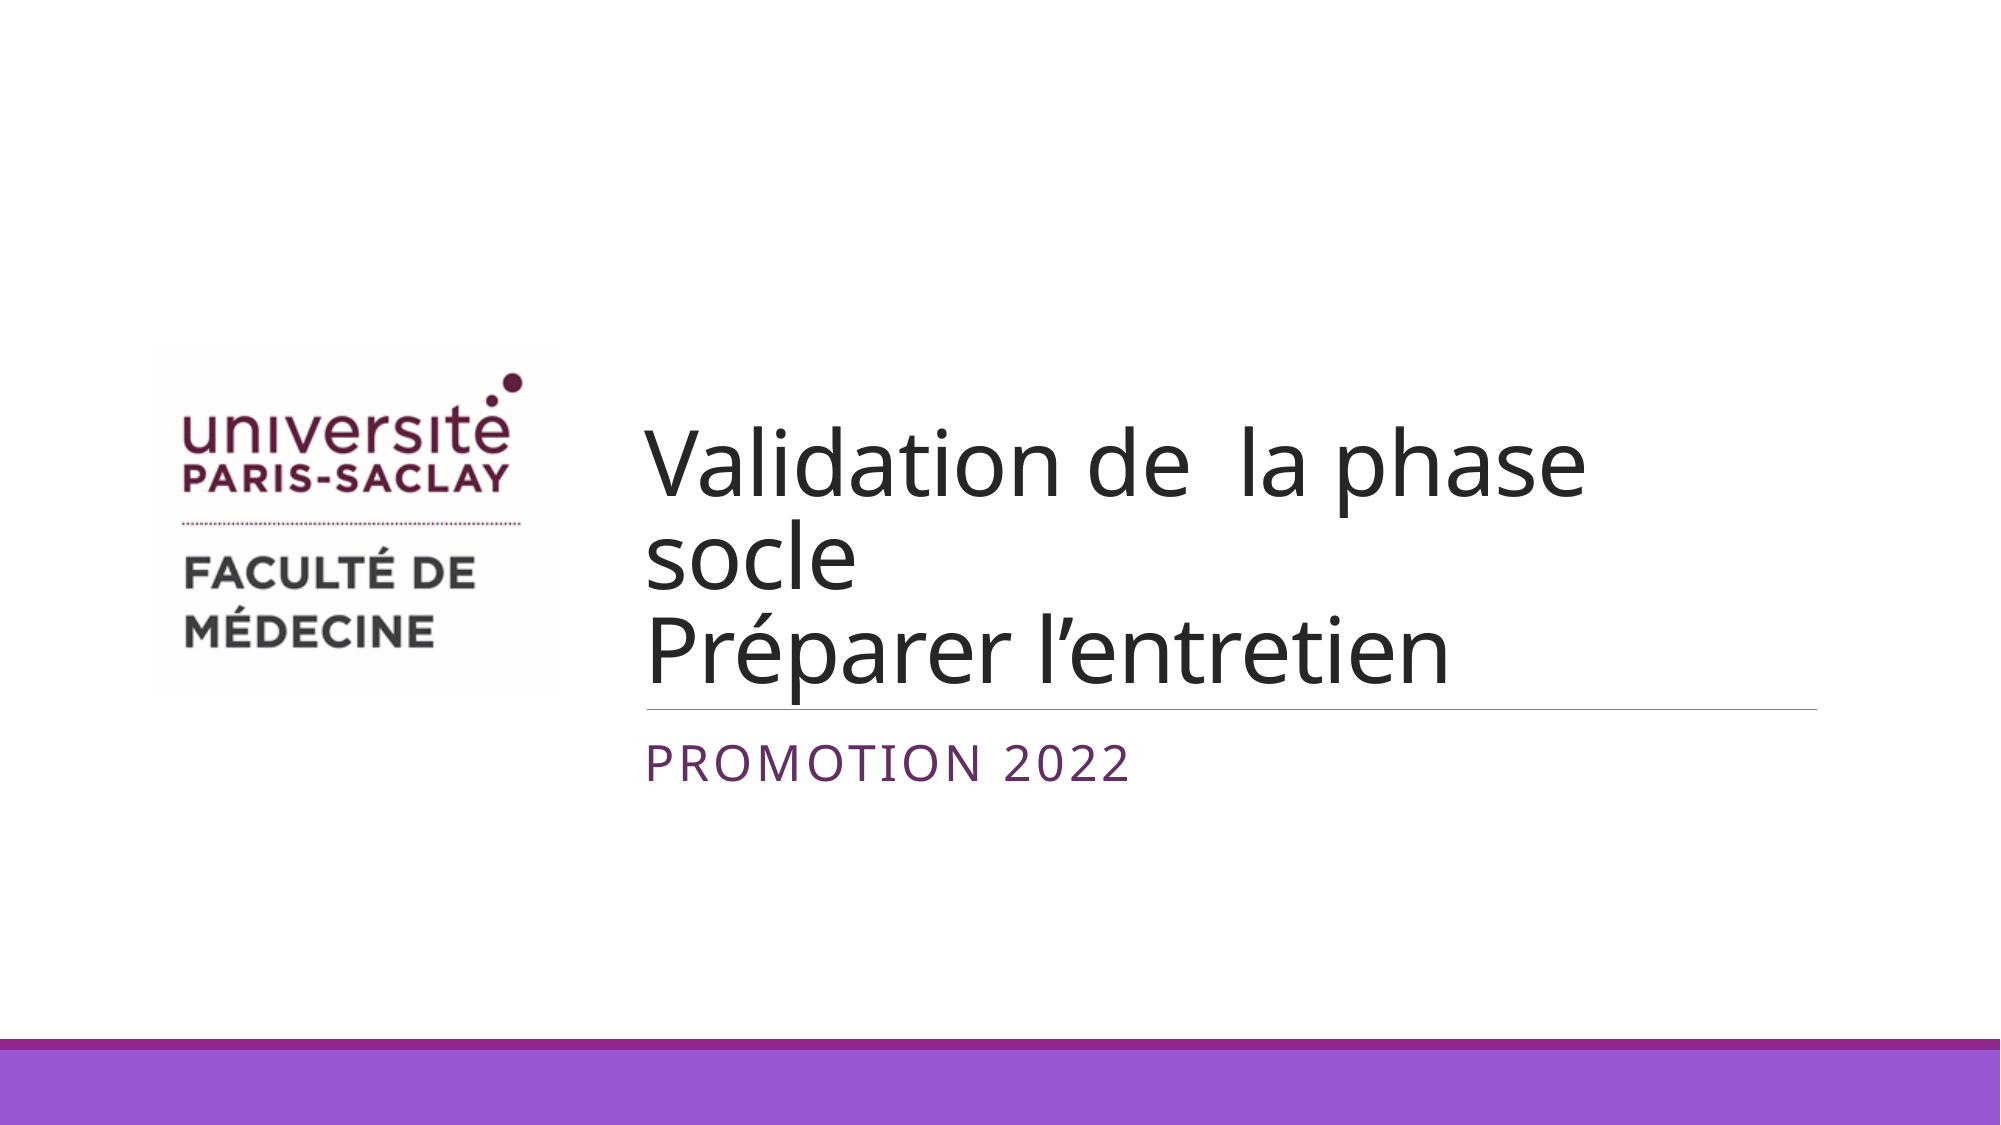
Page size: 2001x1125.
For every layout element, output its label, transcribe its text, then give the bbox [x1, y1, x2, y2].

picture [152, 343, 555, 697]
subtitle Promotion 2022 [629, 730, 1831, 919]
text_box [0, 0, 2000, 1125]
title Validation de la phase socle Préparer l’entretien [629, 124, 1831, 710]
